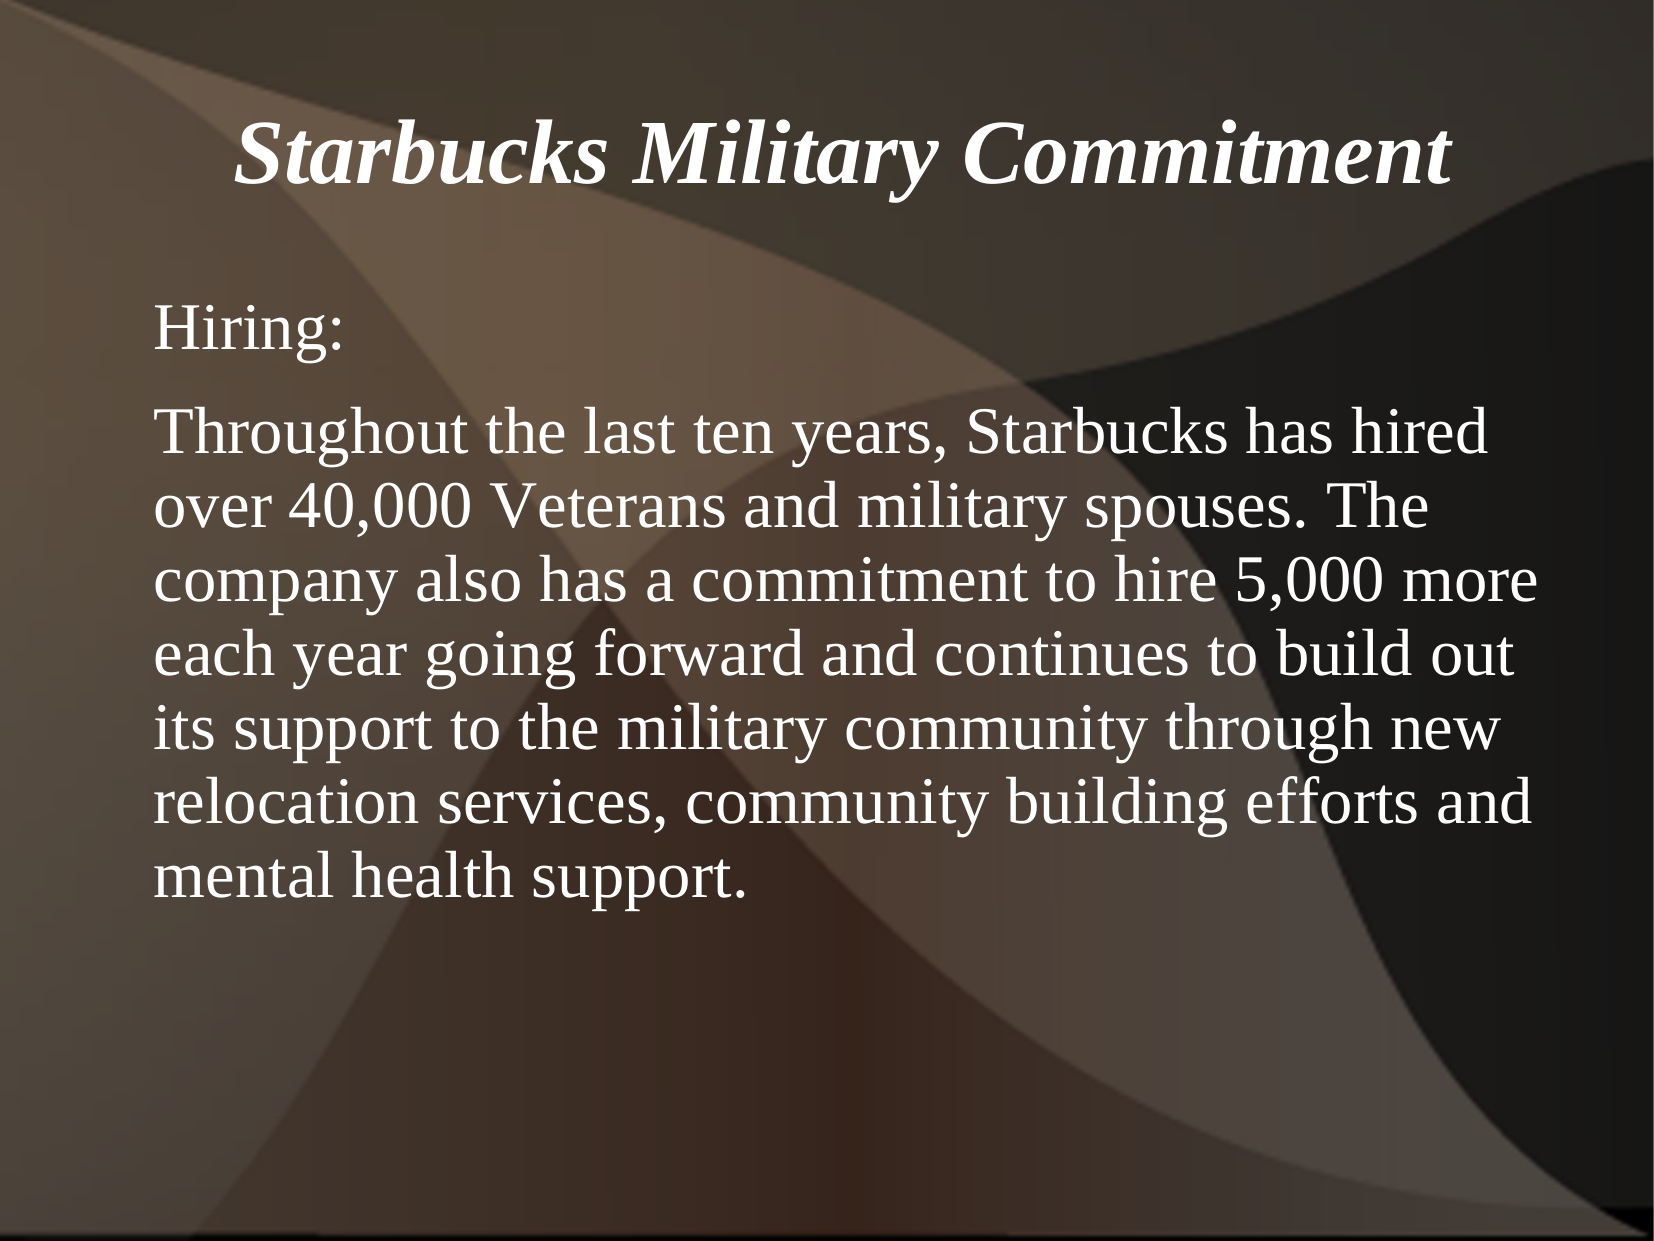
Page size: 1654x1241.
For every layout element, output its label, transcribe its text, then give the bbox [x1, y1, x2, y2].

list Hiring: Throughout the last ten years, Starbucks has hired over 40,000 Veterans and military spouses. The company also has a commitment to hire 5,000 more each year going forward and continues to build out its support to the military community through new relocation services, community building efforts and mental health support. [82, 290, 1571, 1109]
title Starbucks Military Commitment [82, 49, 1571, 257]
picture [0, 0, 1654, 1241]
